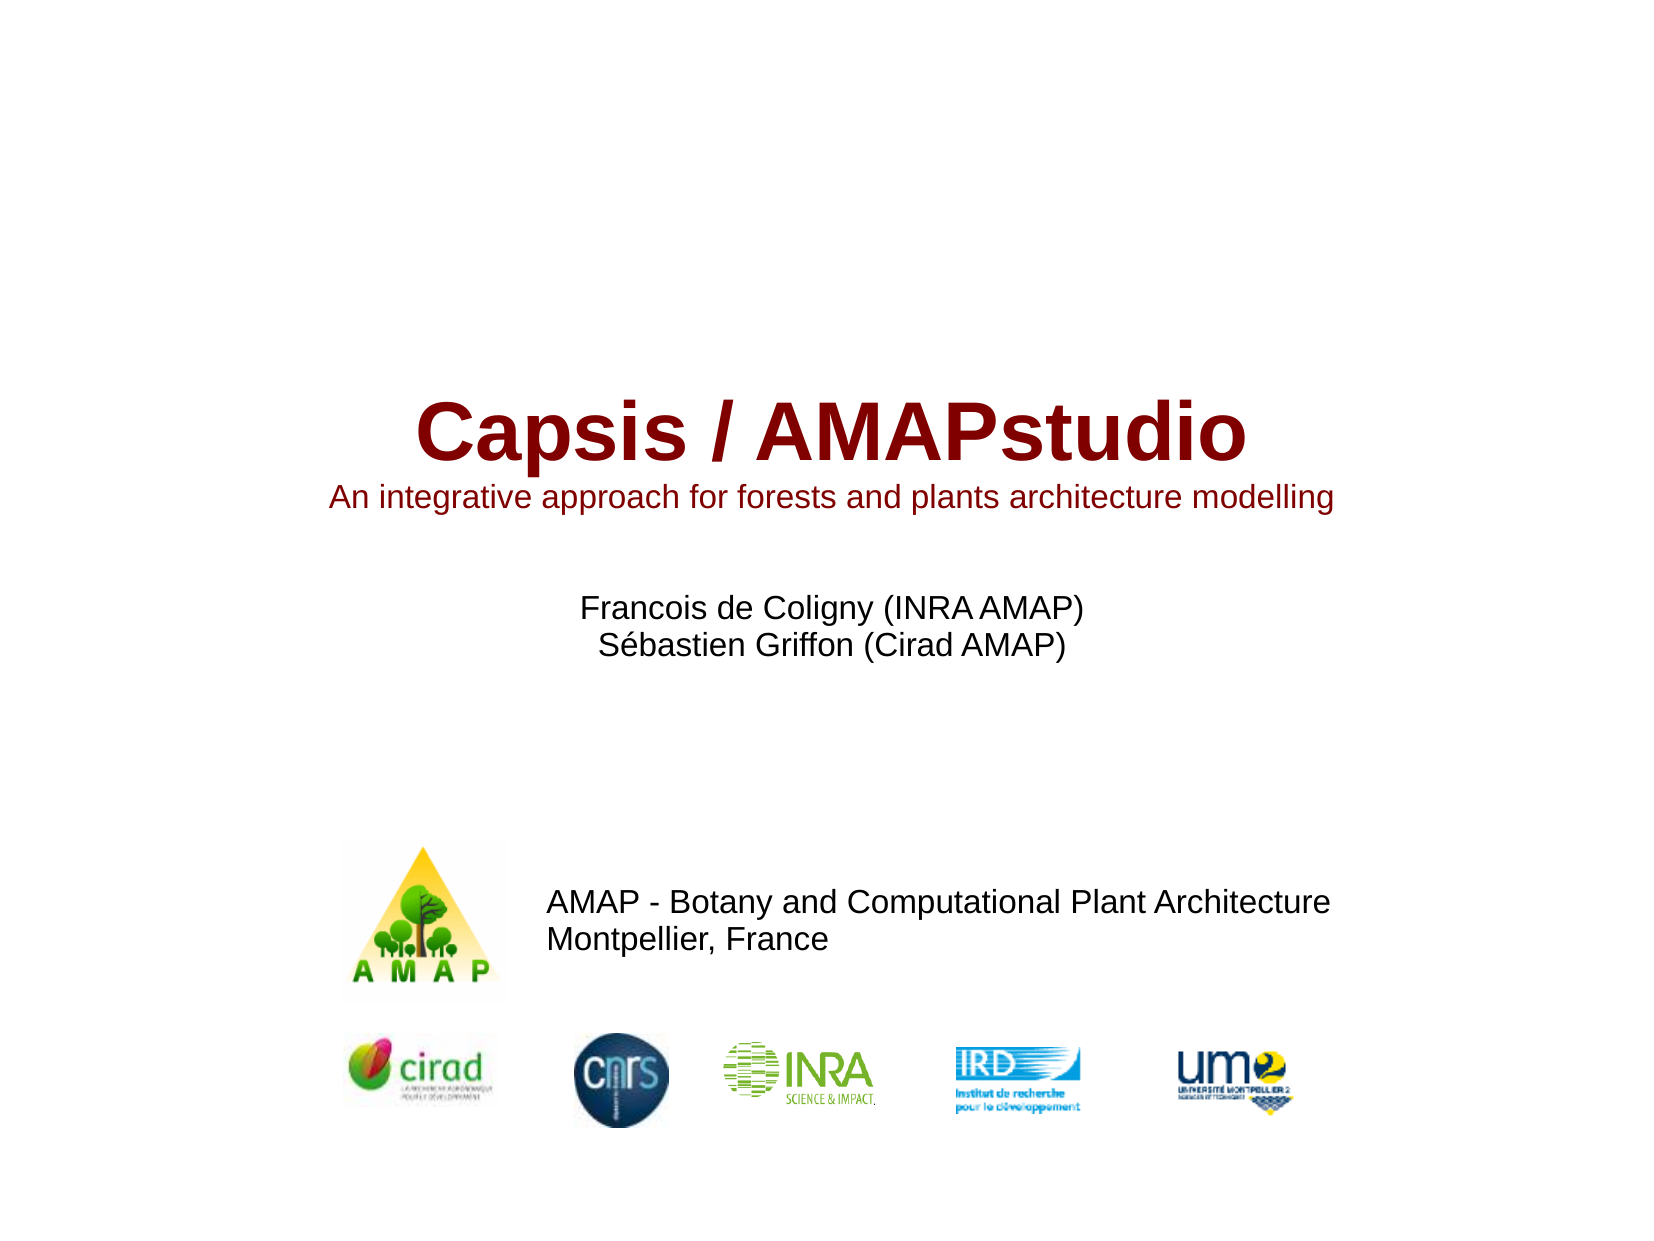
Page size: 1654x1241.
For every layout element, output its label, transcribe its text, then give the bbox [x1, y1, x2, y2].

text_box Capsis / AMAPstudio An integrative approach for forests and plants architecture modelling Francois de Coligny (INRA AMAP) Sébastien Griffon (Cirad AMAP) [307, 377, 1359, 671]
picture [722, 1039, 875, 1105]
picture [956, 1047, 1082, 1114]
picture [1174, 1047, 1300, 1122]
picture [574, 1033, 669, 1128]
text_box AMAP - Botany and Computational Plant Architecture Montpellier, France [531, 876, 1524, 966]
picture [343, 1033, 500, 1107]
picture [342, 838, 507, 1004]
